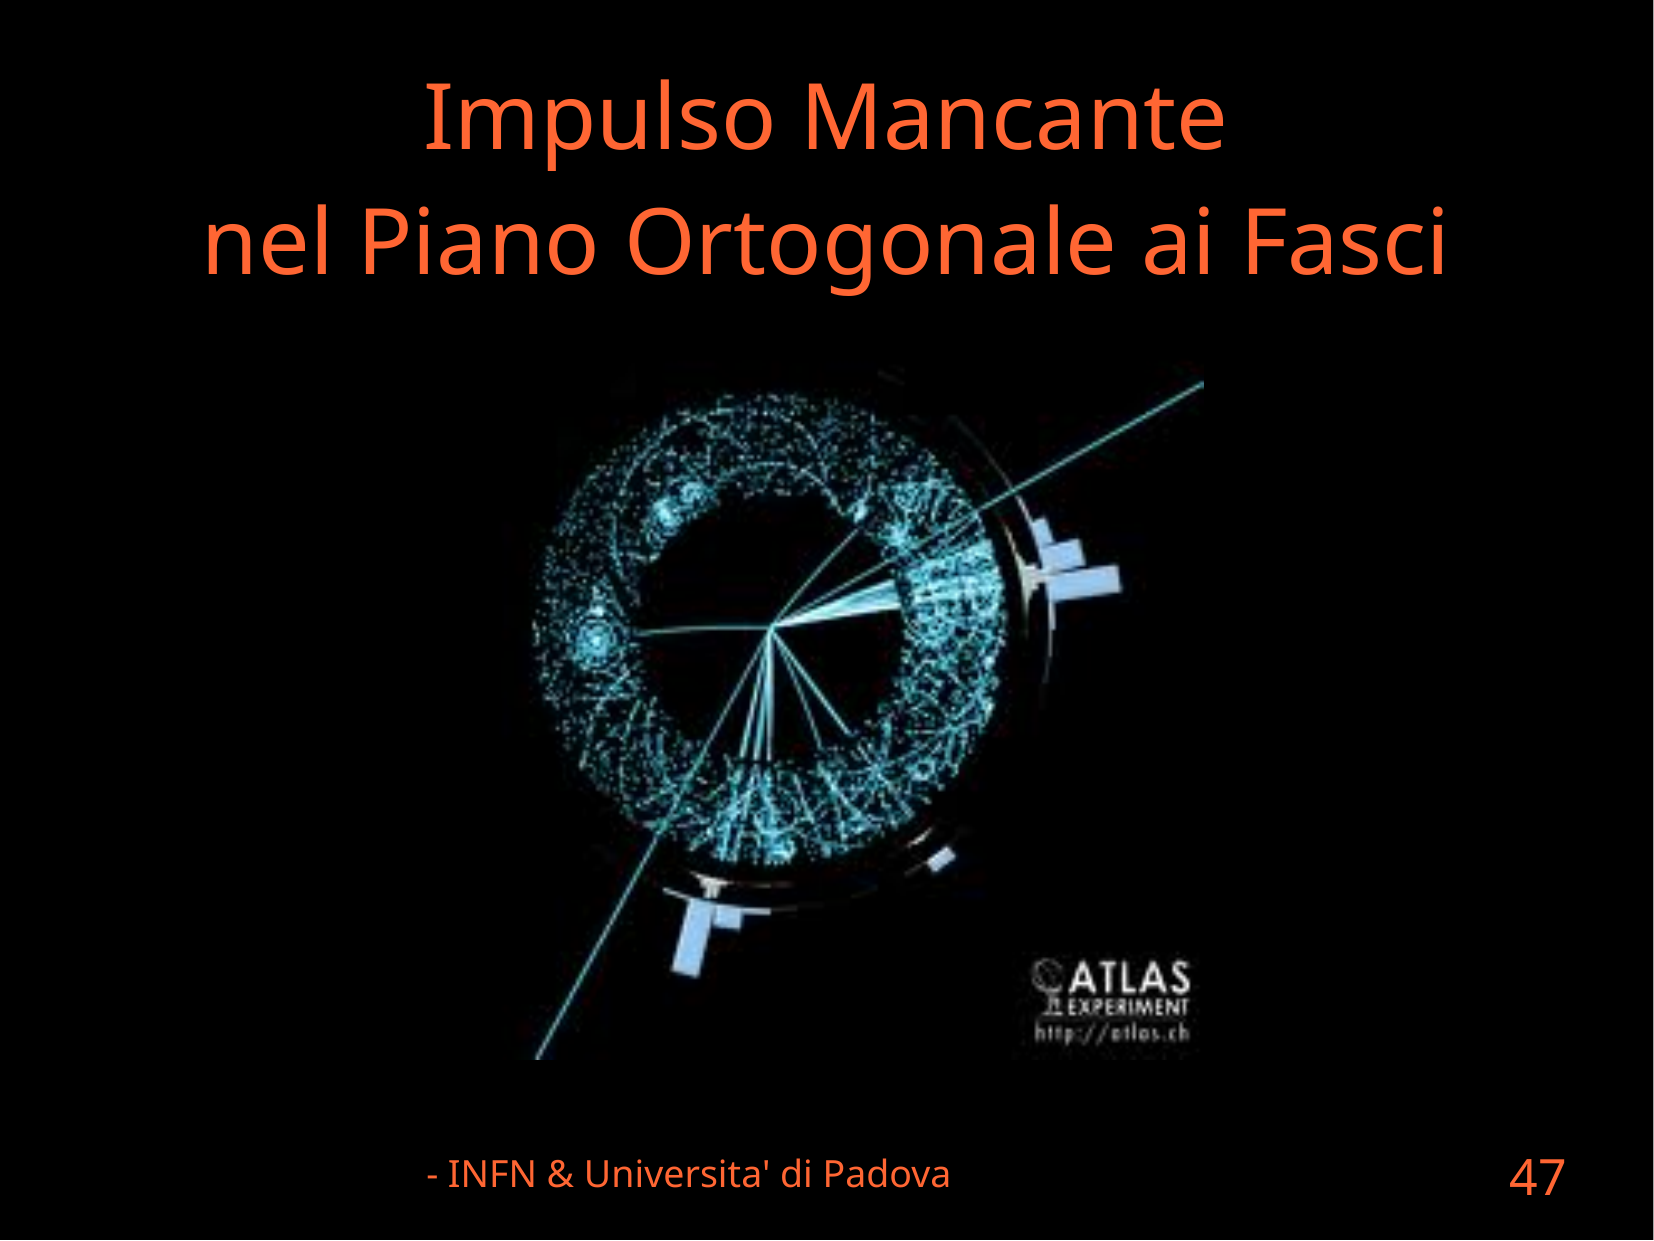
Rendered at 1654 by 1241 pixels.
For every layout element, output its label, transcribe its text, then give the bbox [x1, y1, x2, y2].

title Impulso Mancante nel Piano Ortogonale ai Fasci [82, 39, 1571, 314]
picture [450, 309, 1204, 1060]
